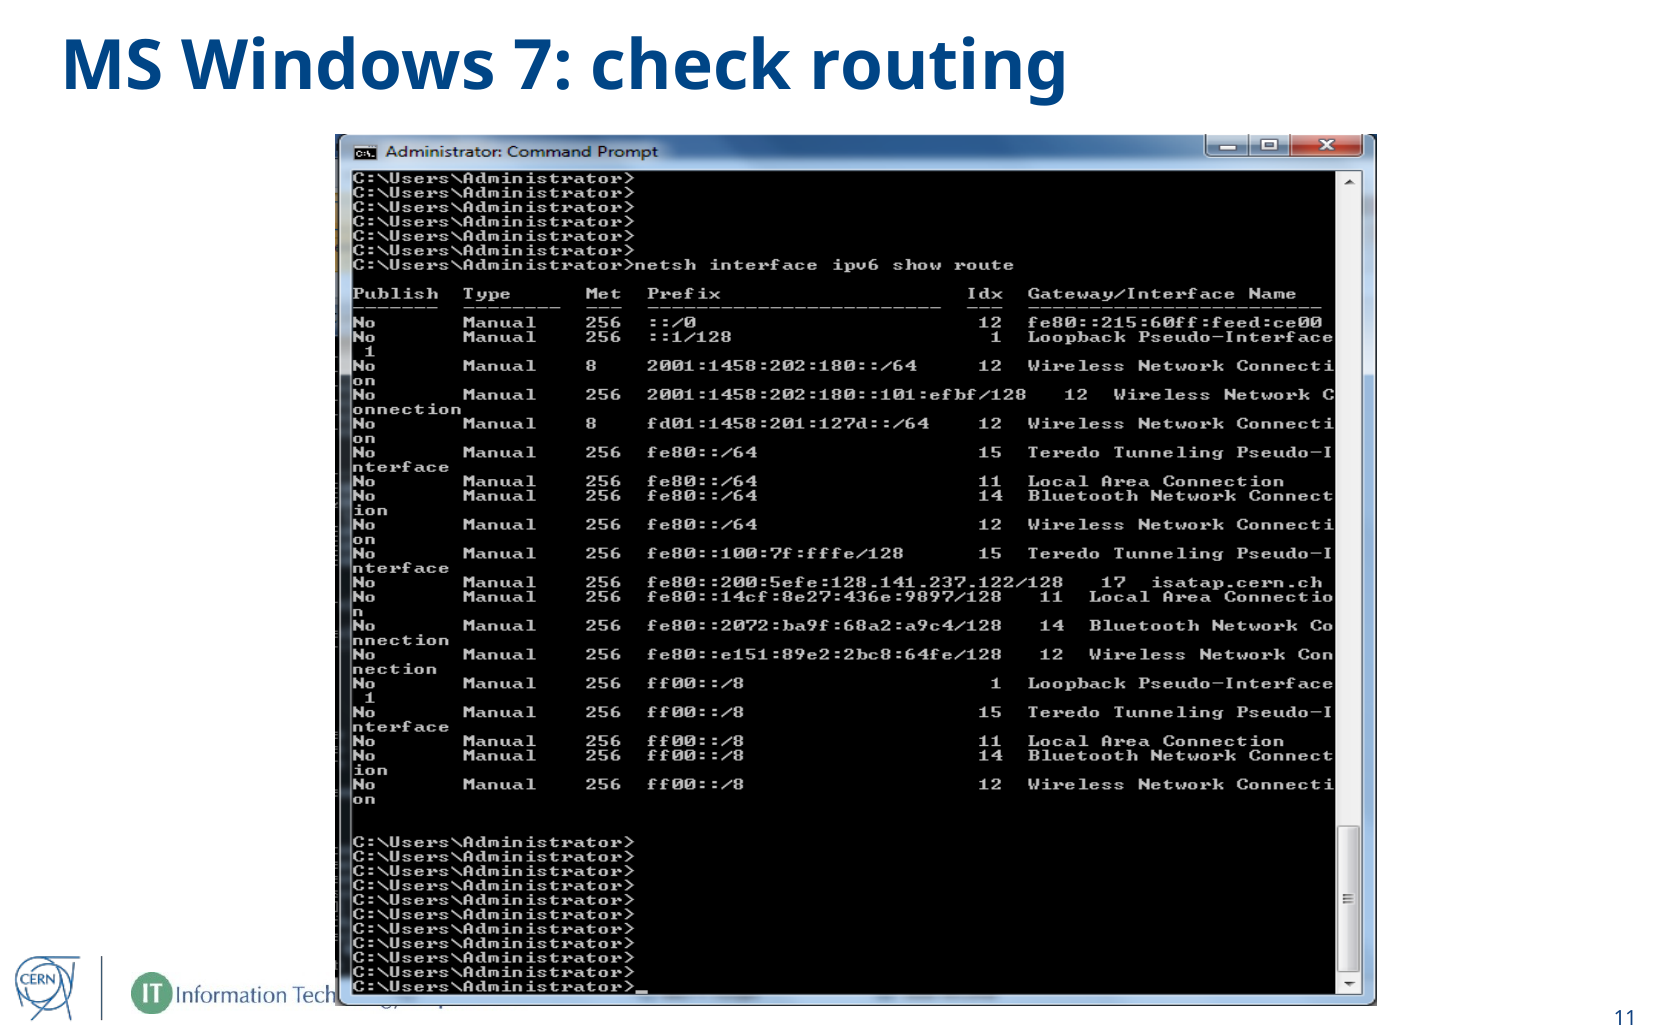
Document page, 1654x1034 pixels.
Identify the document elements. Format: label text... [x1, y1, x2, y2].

title MS Windows 7: check routing [60, 0, 1528, 138]
picture [131, 134, 1377, 1014]
picture [16, 985, 64, 1032]
picture [17, 985, 59, 1001]
